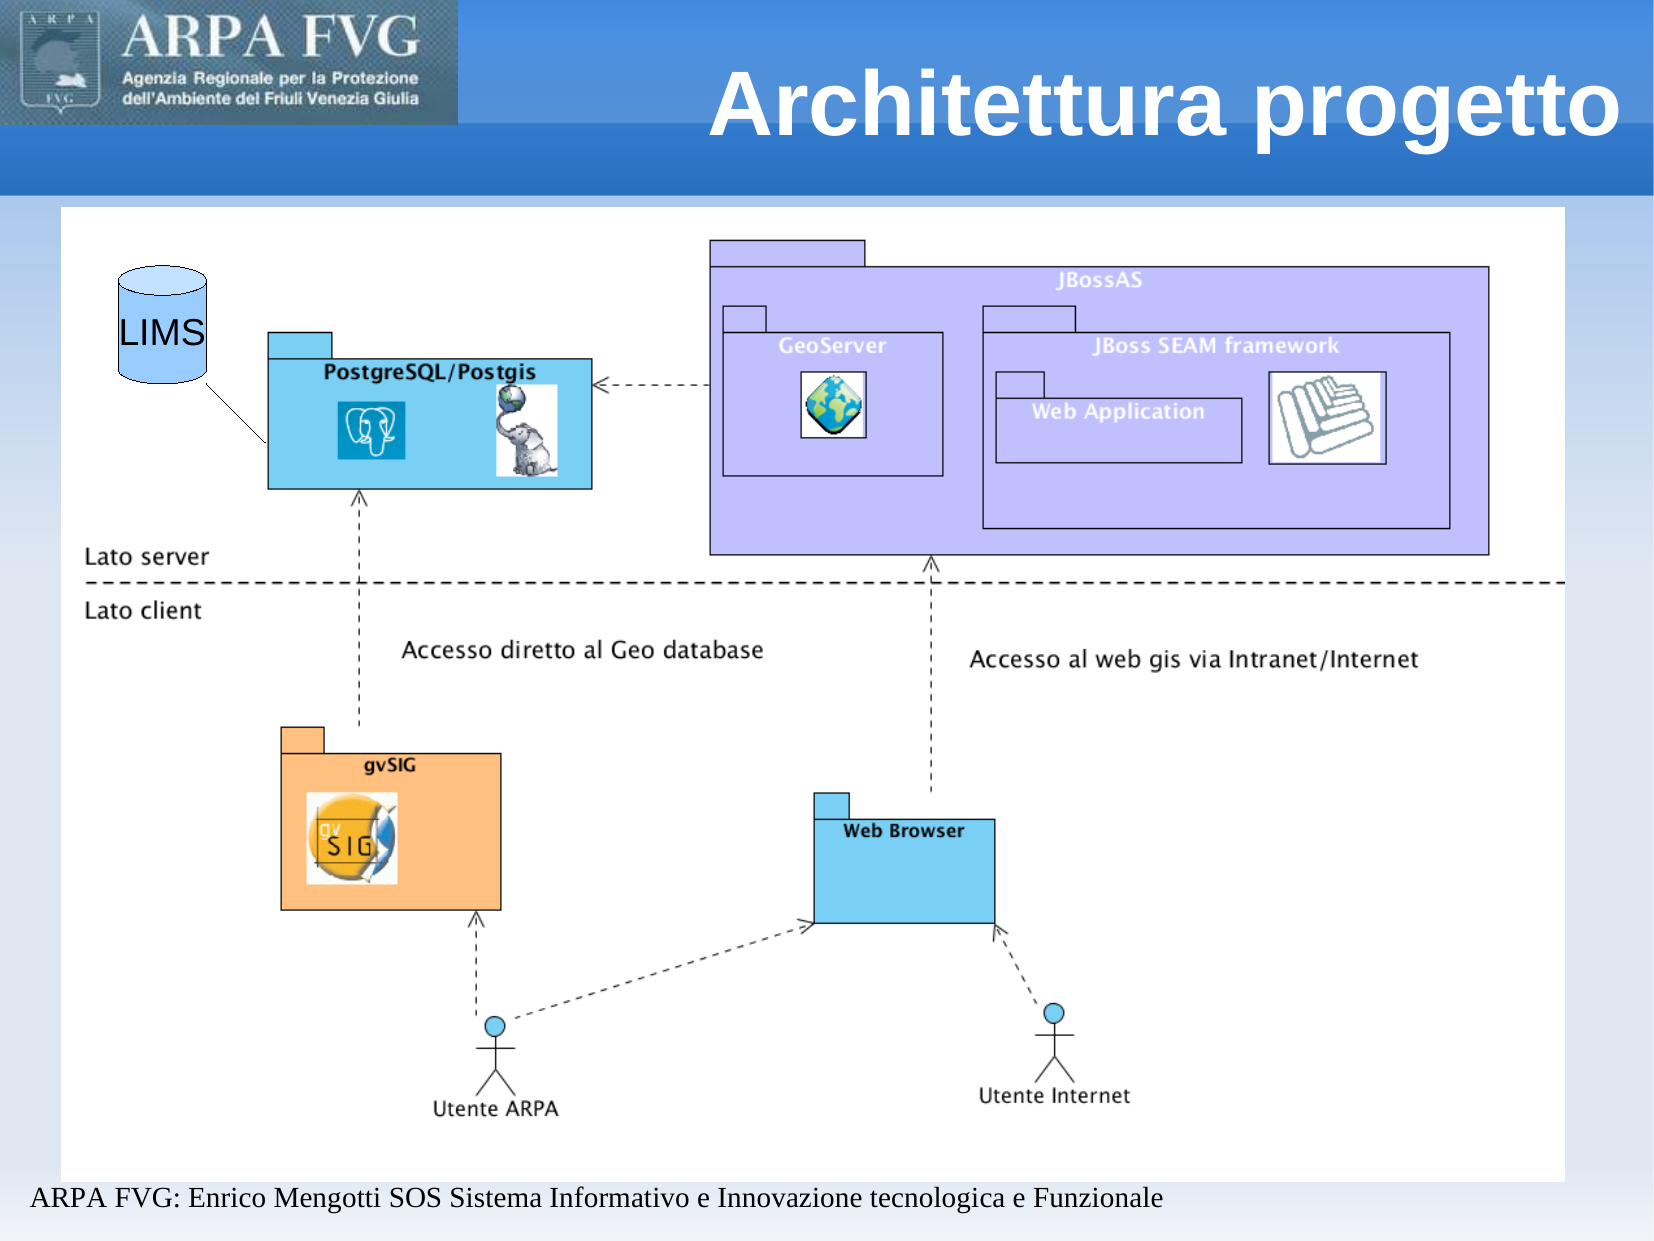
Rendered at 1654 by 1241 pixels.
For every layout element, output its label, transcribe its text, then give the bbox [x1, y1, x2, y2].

title Architettura progetto [472, 7, 1625, 200]
picture [0, 0, 1654, 1241]
text_box LIMS [118, 283, 207, 384]
